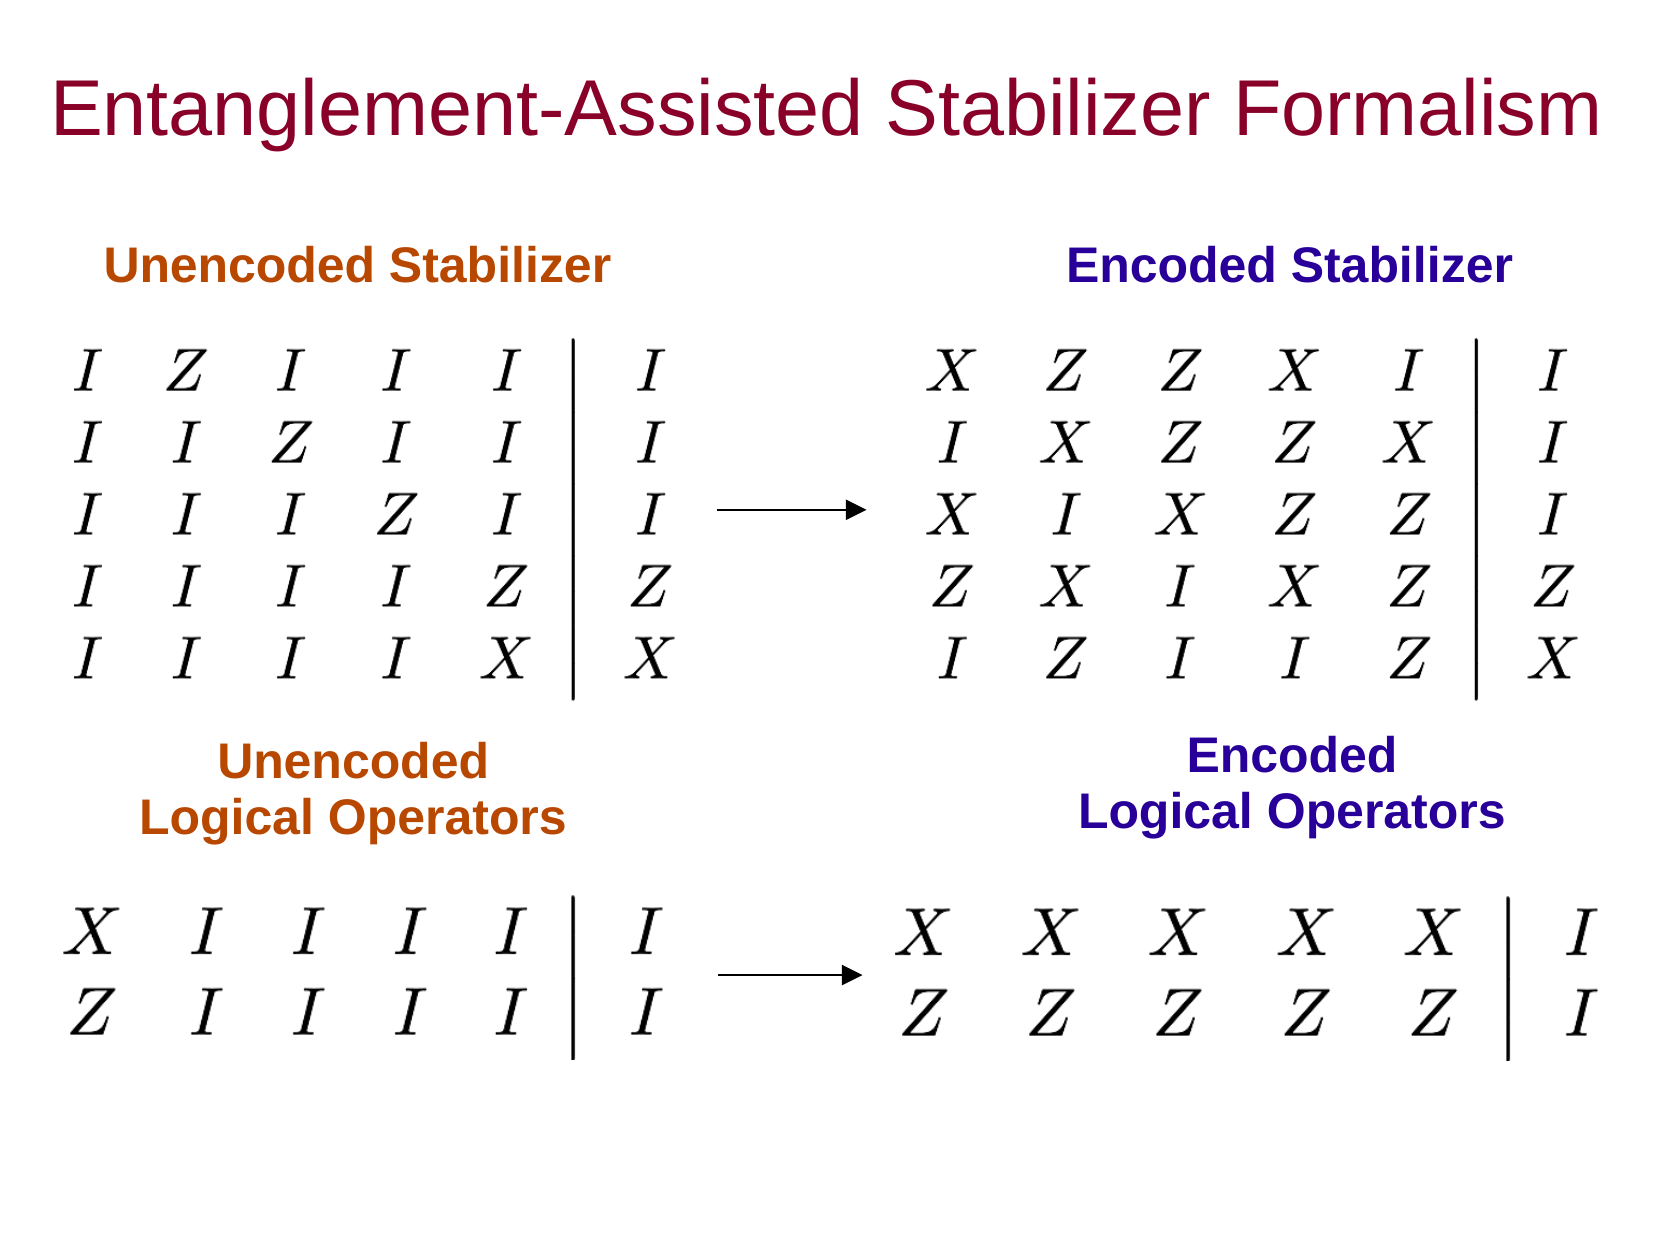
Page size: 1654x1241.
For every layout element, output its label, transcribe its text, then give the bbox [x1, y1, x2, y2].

text_box Unencoded Logical Operators [124, 726, 582, 853]
picture [73, 337, 676, 701]
text_box Encoded Logical Operators [1063, 719, 1521, 847]
picture [62, 894, 665, 1060]
text_box Unencoded Stabilizer [88, 229, 628, 301]
picture [894, 895, 1600, 1061]
title Entanglement-Assisted Stabilizer Formalism [0, 0, 1654, 207]
text_box Encoded Stabilizer [1051, 229, 1529, 301]
picture [925, 337, 1579, 701]
